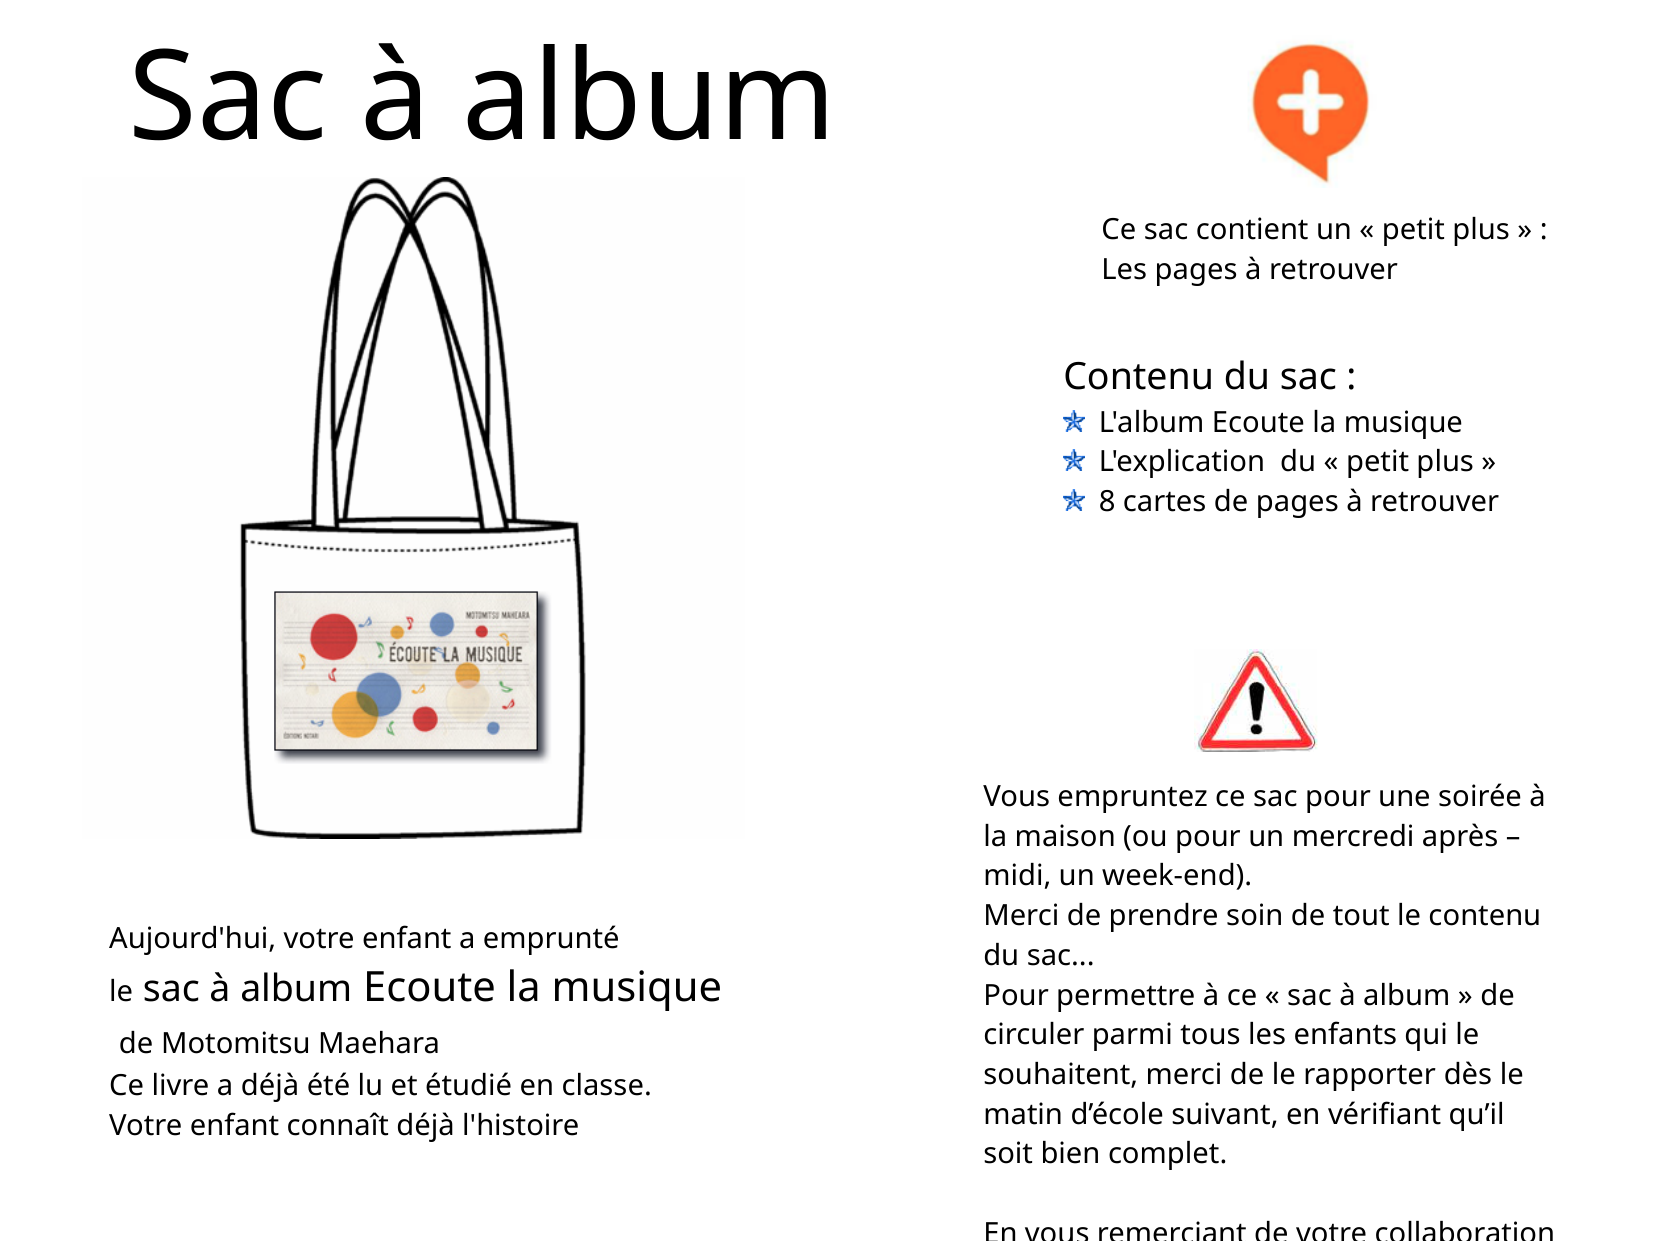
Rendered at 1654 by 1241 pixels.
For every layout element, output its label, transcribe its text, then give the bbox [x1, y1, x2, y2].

picture [82, 177, 745, 839]
picture [1188, 637, 1323, 760]
text_box Contenu du sac : L'album Ecoute la musique L'explication du « petit plus » 8 cartes de pages à retrouver [1048, 342, 1581, 809]
text_box Aujourd'hui, votre enfant a emprunté le sac à album Ecoute la musique de Motomitsu Maehara Ce livre a déjà été lu et étudié en classe. Votre enfant connaît déjà l'histoire [94, 909, 827, 1204]
text_box Sac à album [106, 0, 898, 320]
text_box Vous empruntez ce sac pour une soirée à la maison (ou pour un mercredi après – midi, un week-end). Merci de prendre soin de tout le contenu du sac... Pour permettre à ce « sac à album » de circuler parmi tous les enfants qui le souhaitent, merci de le rapporter dès le matin d’école suivant, en vérifiant qu’il soit bien complet. En vous remerciant de votre collaboration [968, 767, 1571, 1143]
text_box Ce sac contient un « petit plus » : Les pages à retrouver [1086, 200, 1571, 342]
picture [1228, 35, 1383, 189]
